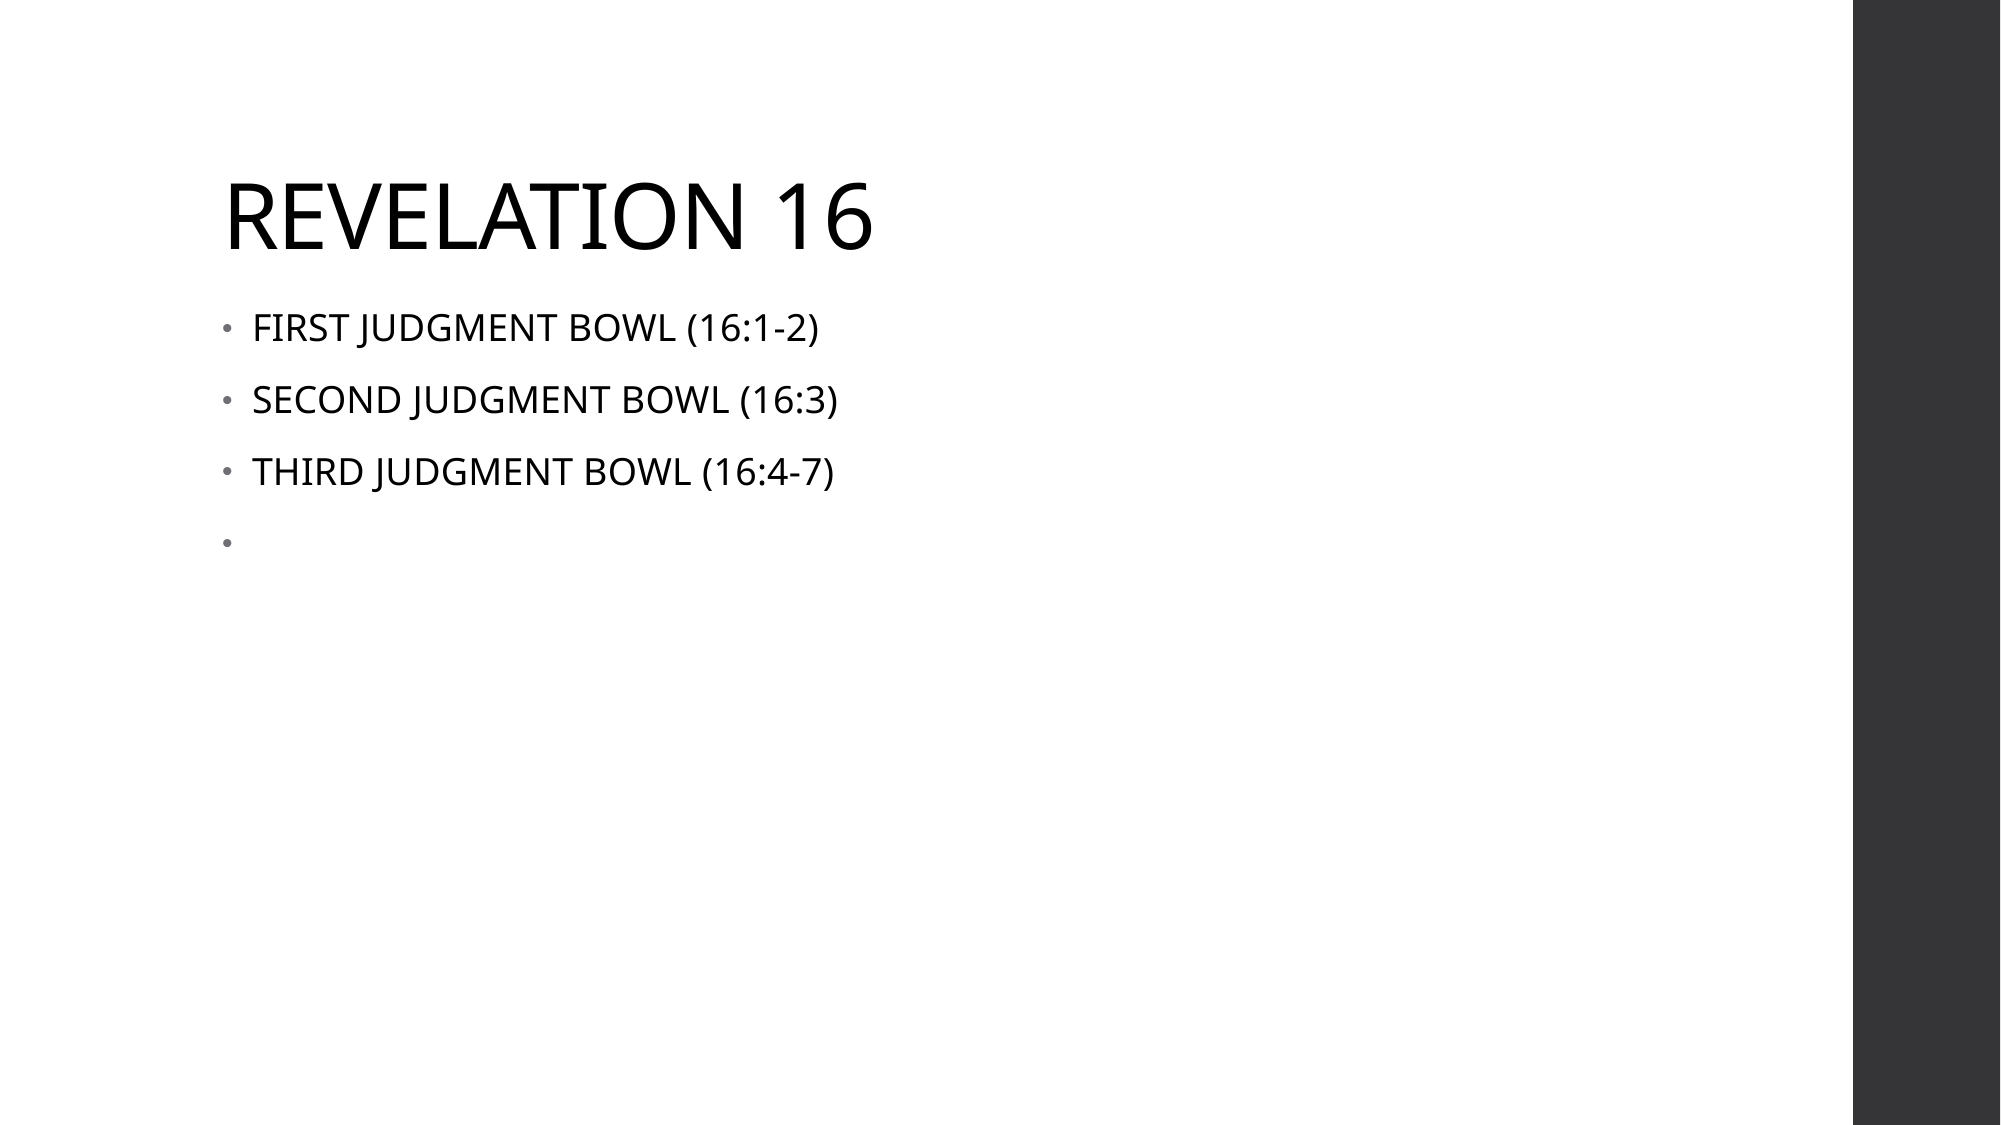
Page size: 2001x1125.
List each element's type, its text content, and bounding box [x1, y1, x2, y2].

title REVELATION 16 [206, 60, 1797, 278]
list FIRST JUDGMENT BOWL (16:1-2) SECOND JUDGMENT BOWL (16:3) THIRD JUDGMENT BOWL (16:4-7) [206, 299, 1617, 1014]
